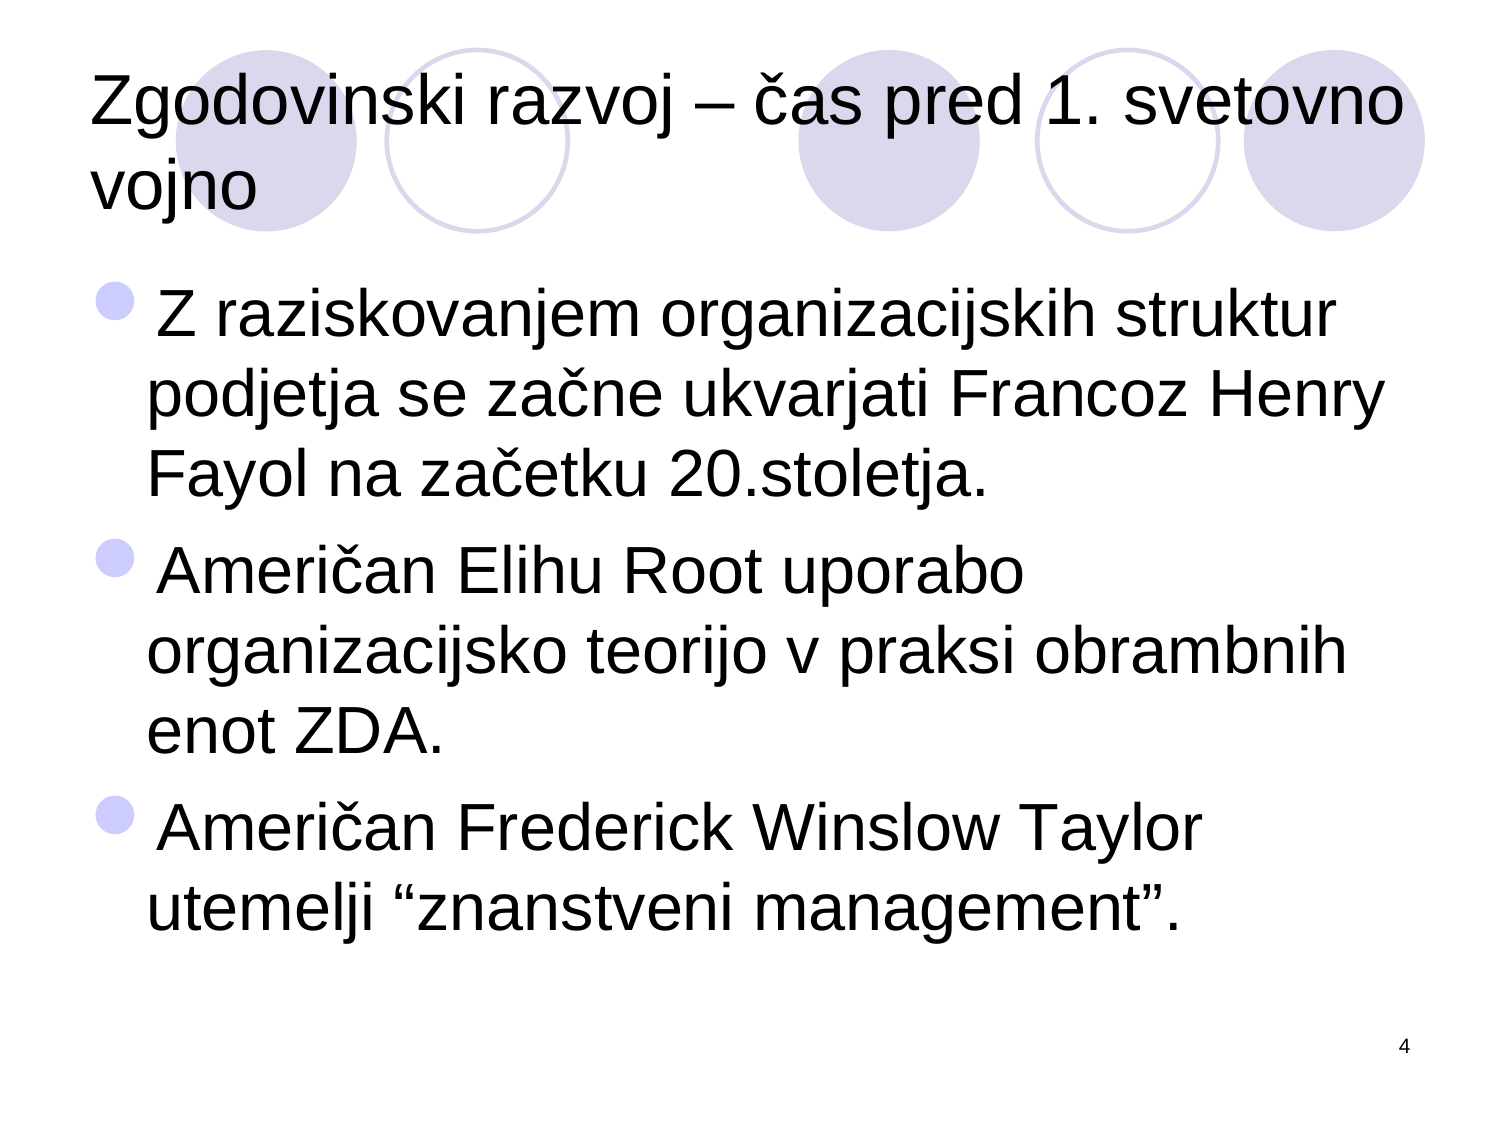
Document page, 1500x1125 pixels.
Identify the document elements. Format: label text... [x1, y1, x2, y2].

list Z raziskovanjem organizacijskih struktur podjetja se začne ukvarjati Francoz Henry Fayol na začetku 20.stoletja. Američan Elihu Root uporabo organizacijsko teorijo v praksi obrambnih enot ZDA. Američan Frederick Winslow Taylor utemelji “znanstveni management”. [75, 262, 1426, 1125]
title Zgodovinski razvoj – čas pred 1. svetovno vojno [75, 45, 1426, 233]
